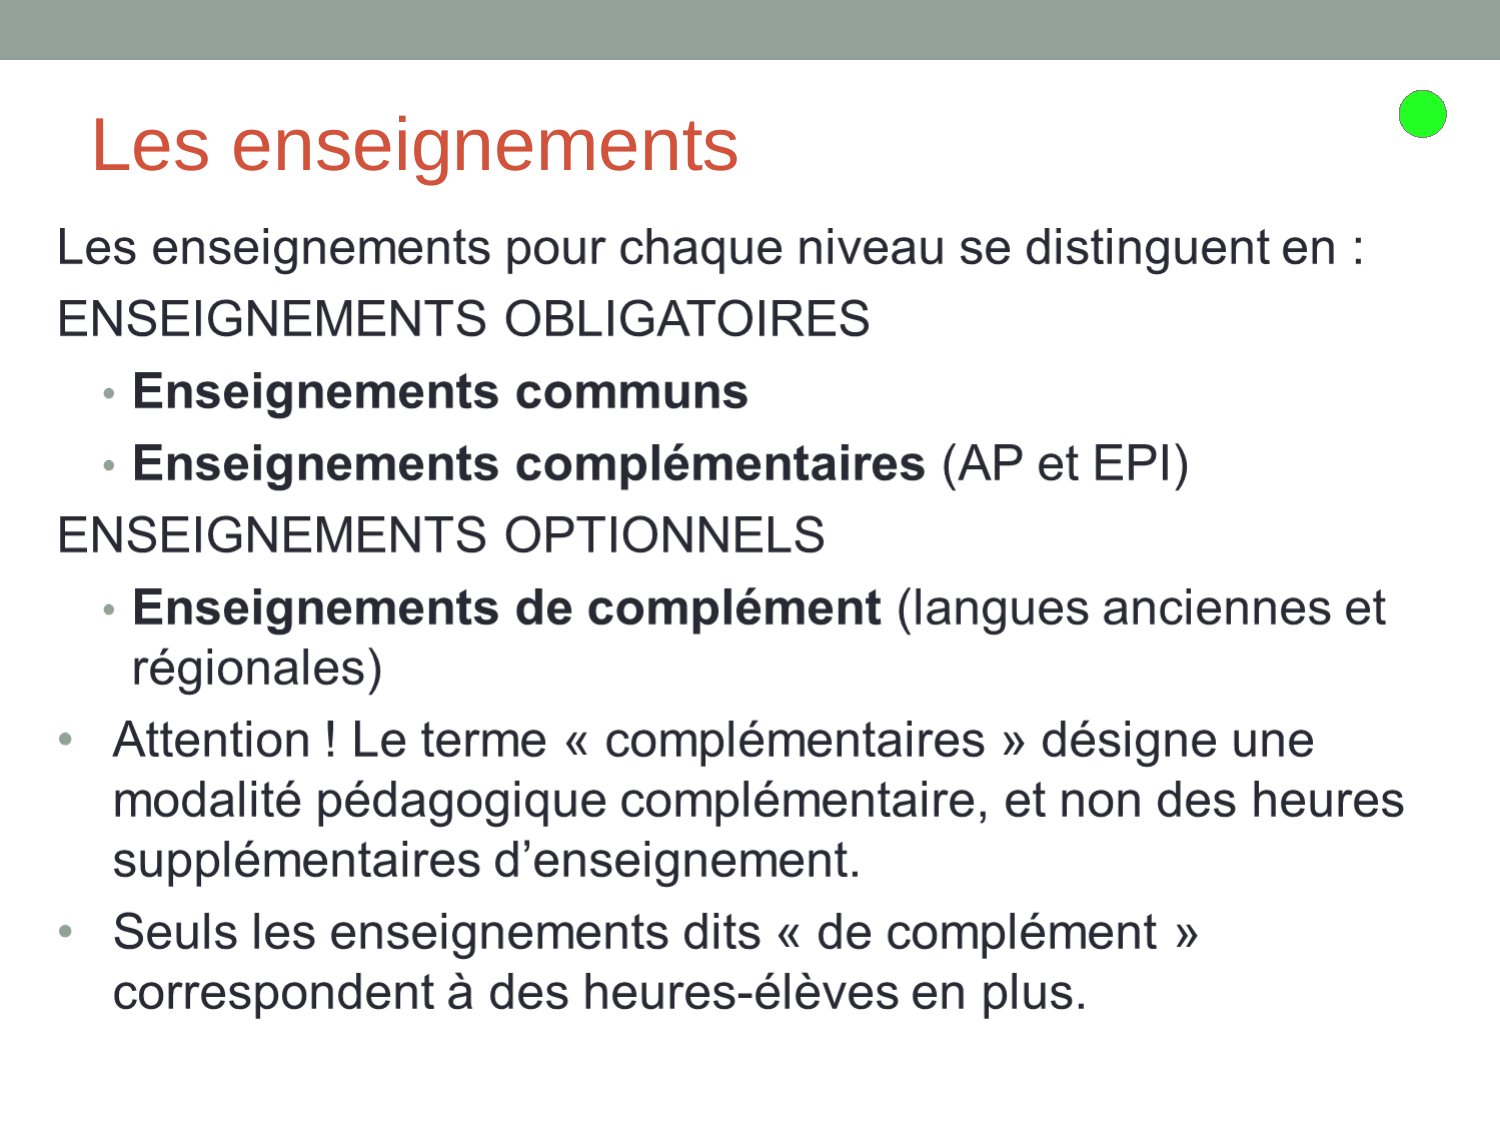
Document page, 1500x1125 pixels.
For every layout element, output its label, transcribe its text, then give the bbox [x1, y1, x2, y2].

title Les enseignements [75, 87, 1426, 185]
picture [26, 200, 1460, 1063]
